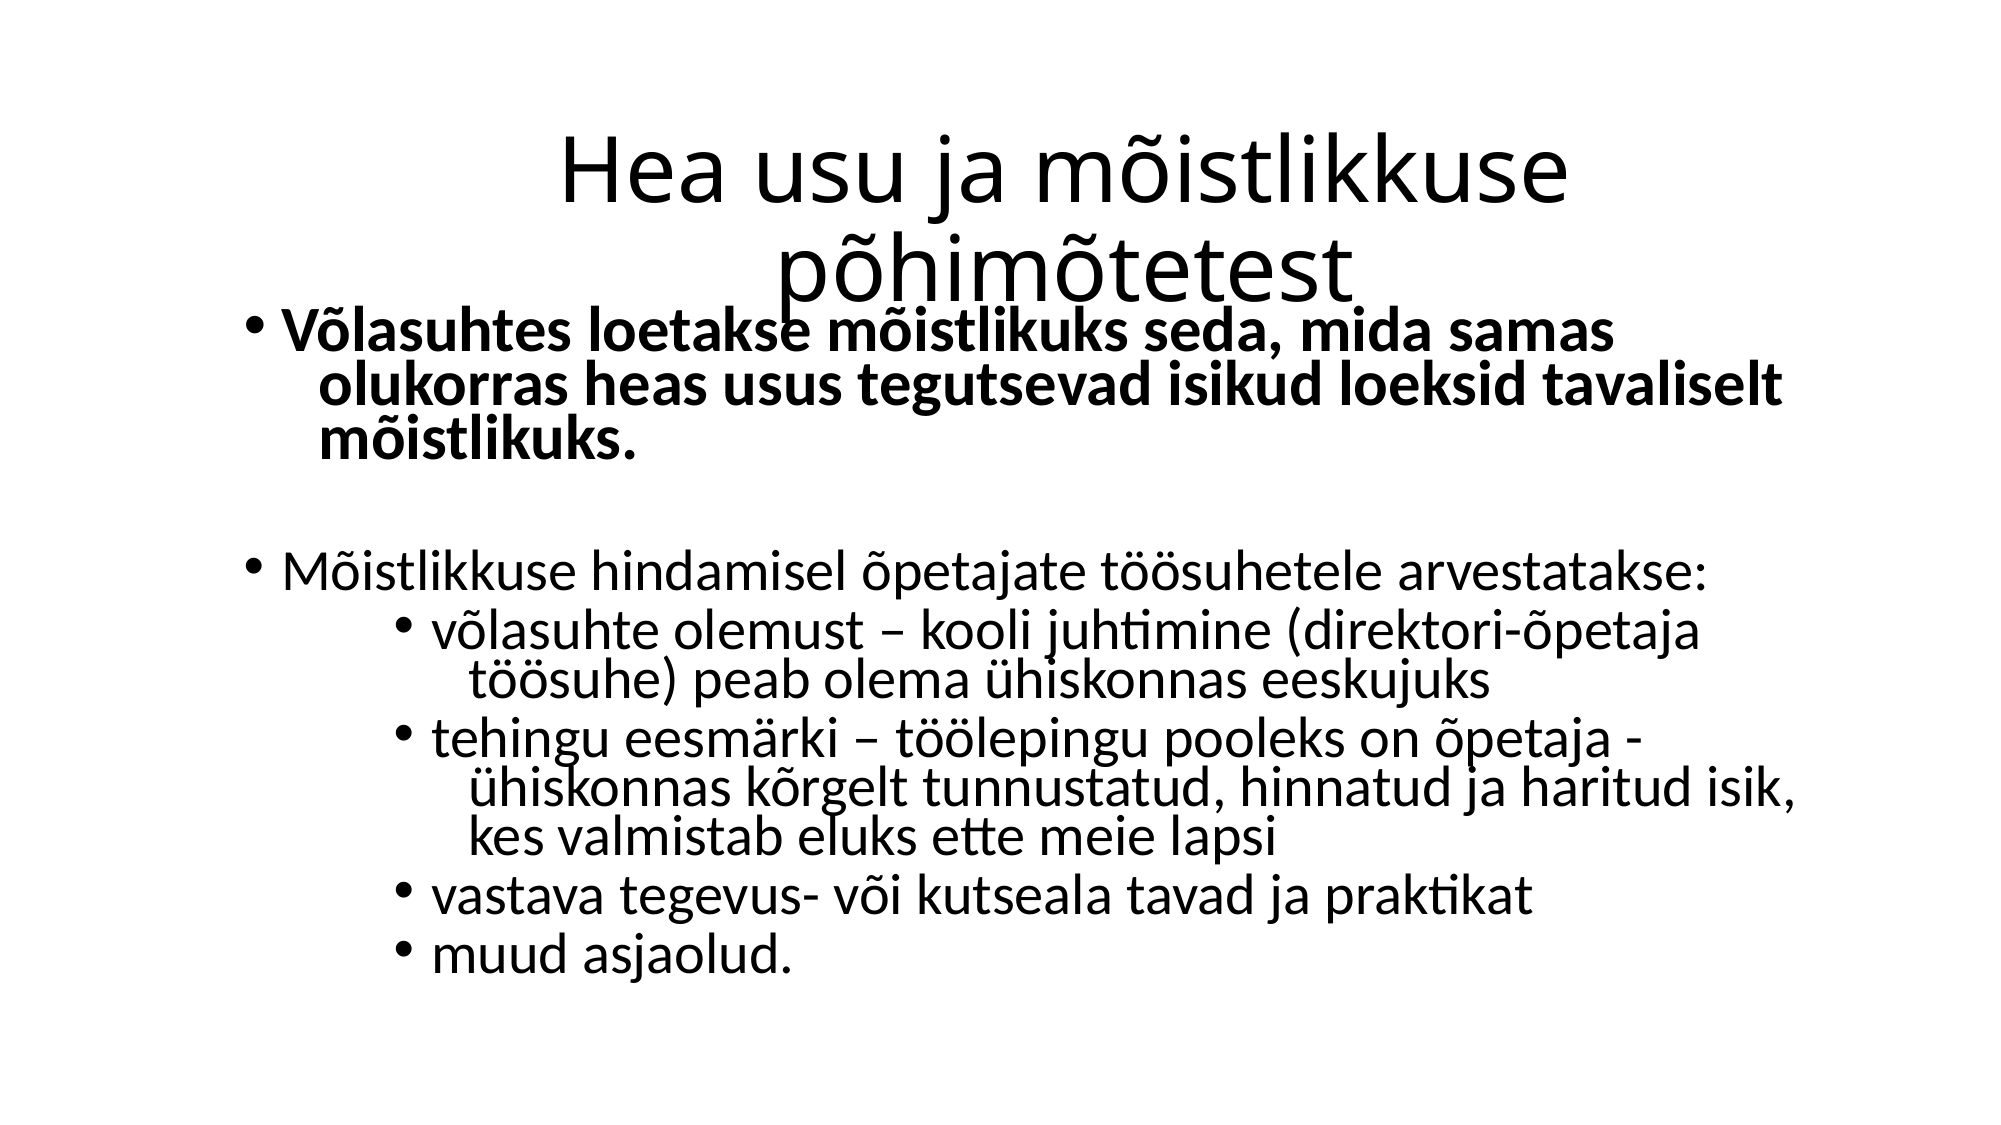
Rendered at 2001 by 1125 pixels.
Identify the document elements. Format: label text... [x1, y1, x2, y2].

list Võlasuhtes loetakse mõistlikuks seda, mida samas olukorras heas usus tegutsevad isikud loeksid tavaliselt mõistlikuks. Mõistlikkuse hindamisel õpetajate töösuhetele arvestatakse: võlasuhte olemust – kooli juhtimine (direktori-õpetaja töösuhe) peab olema ühiskonnas eeskujuks tehingu eesmärki – töölepingu pooleks on õpetaja - ühiskonnas kõrgelt tunnustatud, hinnatud ja haritud isik, kes valmistab eluks ette meie lapsi vastava tegevus- või kutseala tavad ja praktikat muud asjaolud. [228, 300, 1863, 1073]
title Hea usu ja mõistlikkuse põhimõtetest [243, 112, 1887, 332]
